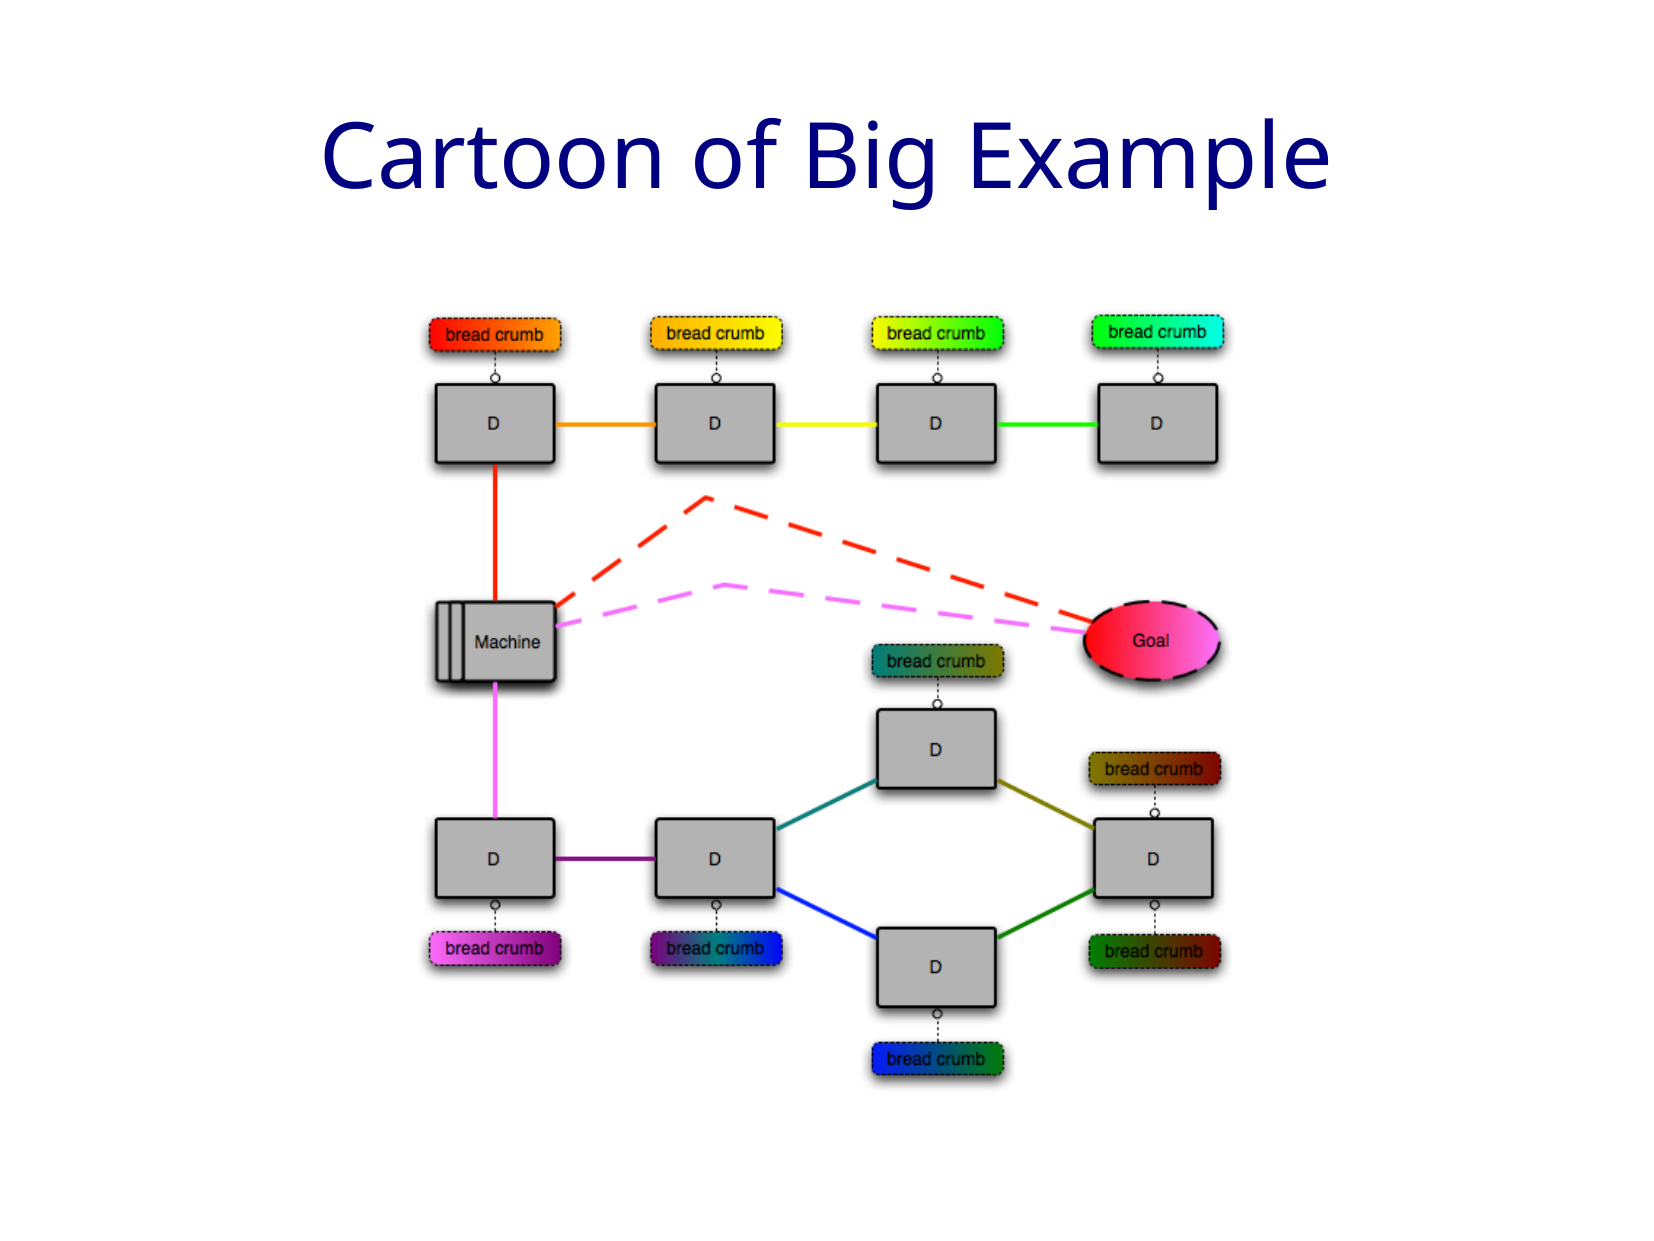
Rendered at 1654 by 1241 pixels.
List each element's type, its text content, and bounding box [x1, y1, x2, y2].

title Cartoon of Big Example [82, 49, 1571, 257]
picture [400, 290, 1252, 1109]
